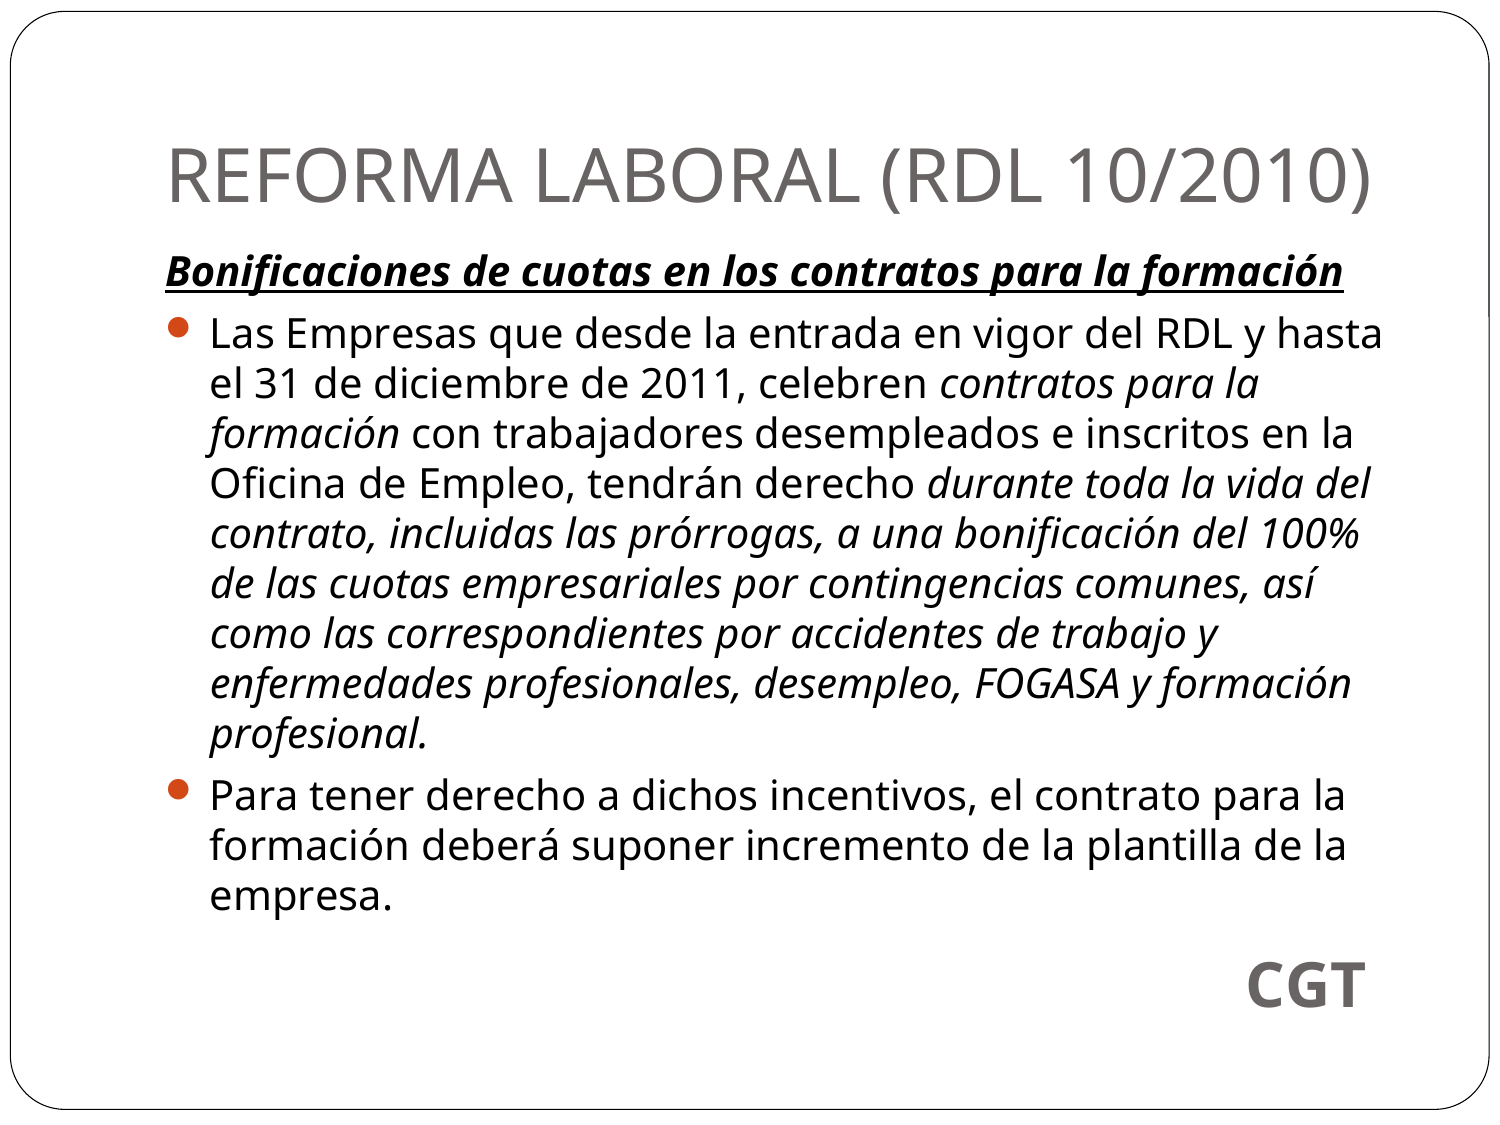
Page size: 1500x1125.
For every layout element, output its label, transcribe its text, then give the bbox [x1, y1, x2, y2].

text_box CGT [1230, 937, 1500, 1028]
title REFORMA LABORAL (RDL 10/2010) [150, 29, 1426, 233]
list Bonificaciones de cuotas en los contratos para la formación Las Empresas que desde la entrada en vigor del RDL y hasta el 31 de diciembre de 2011, celebren contratos para la formación con trabajadores desempleados e inscritos en la Oficina de Empleo, tendrán derecho durante toda la vida del contrato, incluidas las prórrogas, a una bonificación del 100% de las cuotas empresariales por contingencias comunes, así como las correspondientes por accidentes de trabajo y enfermedades profesionales, desempleo, FOGASA y formación profesional. Para tener derecho a dichos incentivos, el contrato para la formación deberá suponer incremento de la plantilla de la empresa. [150, 237, 1426, 1089]
